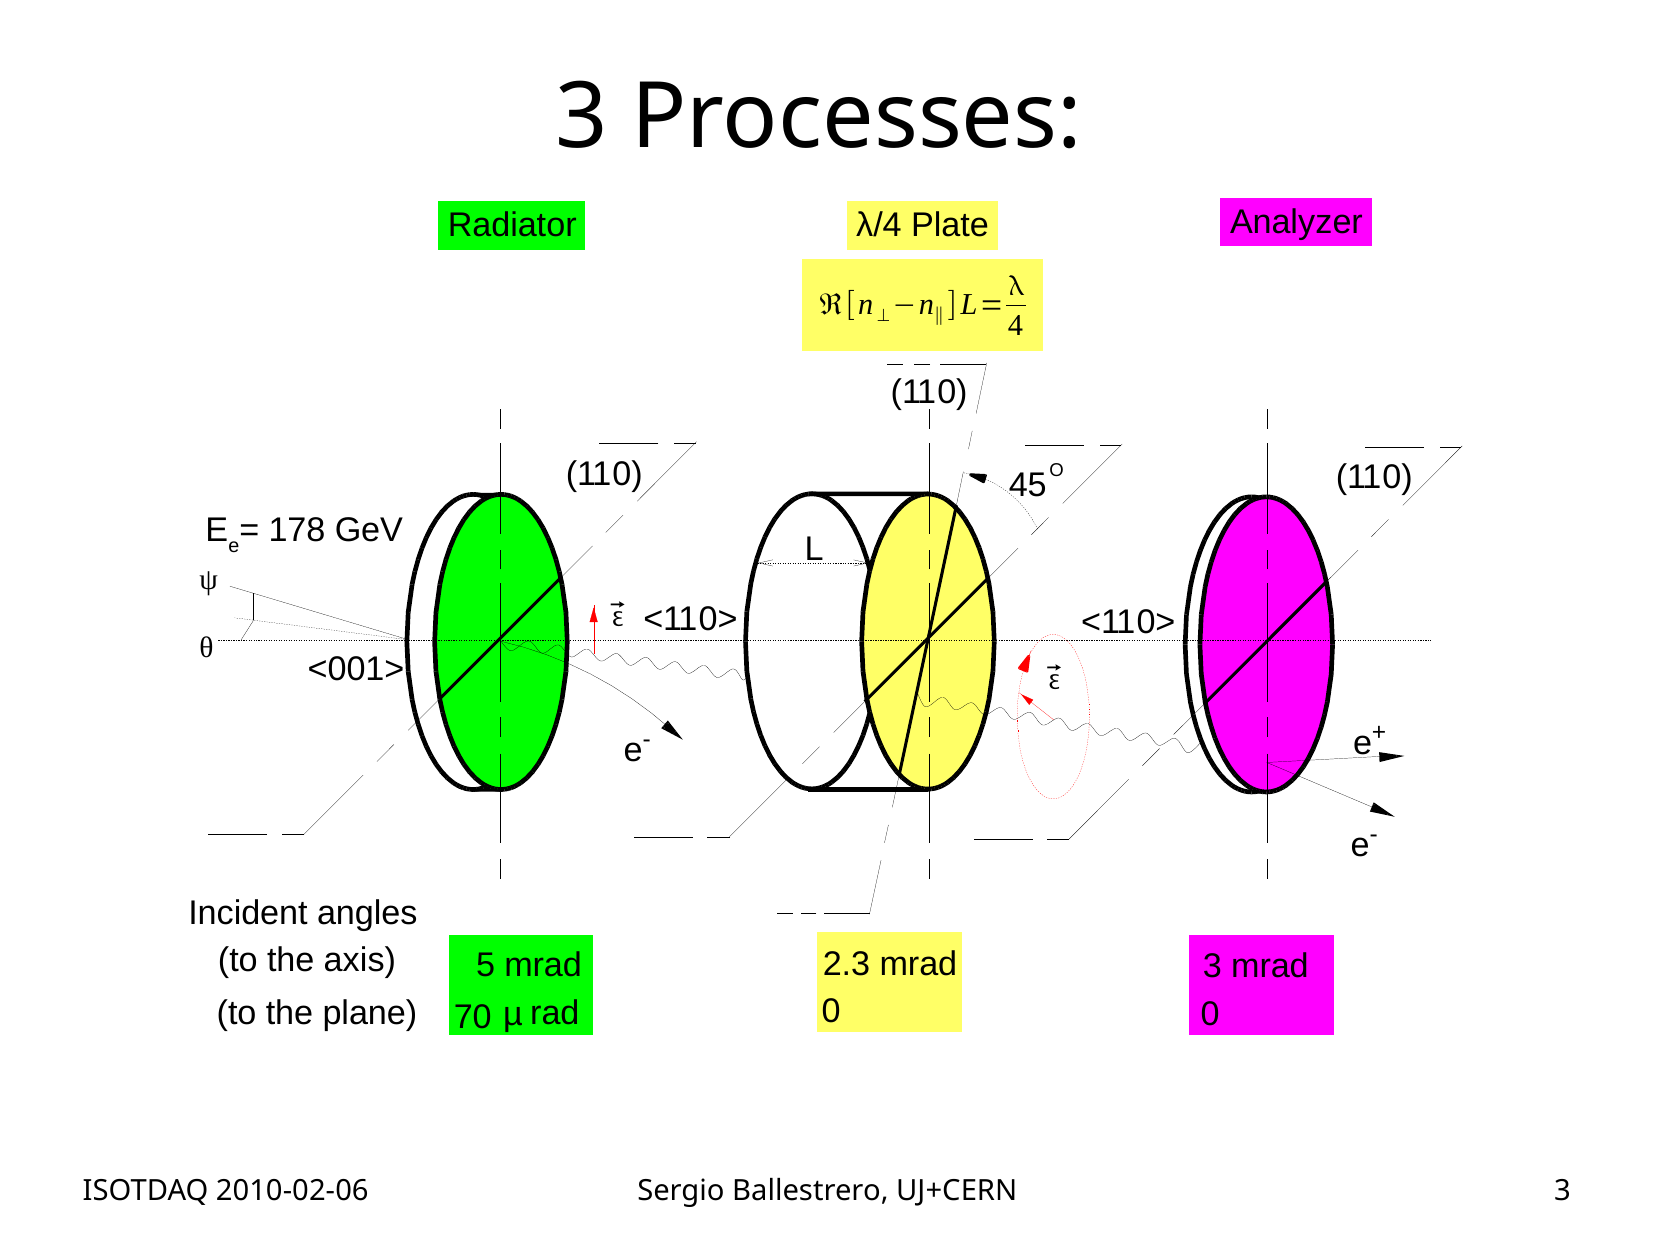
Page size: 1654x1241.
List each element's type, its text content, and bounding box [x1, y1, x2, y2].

title 3 Processes: [75, 44, 1564, 181]
picture [188, 197, 1466, 1043]
